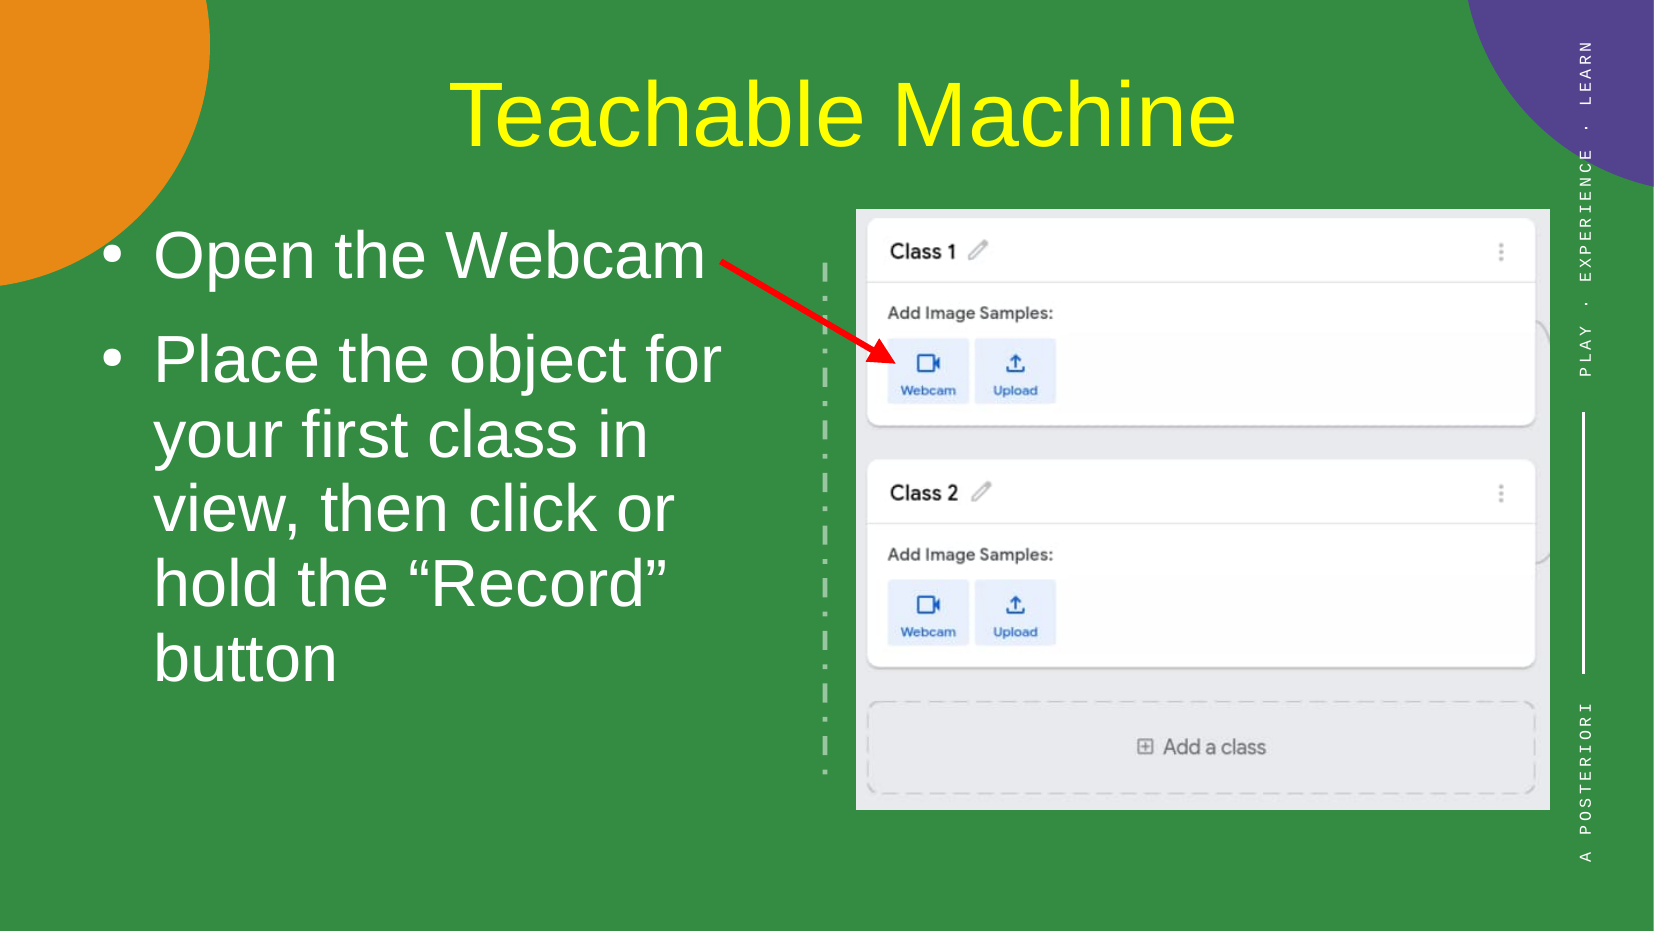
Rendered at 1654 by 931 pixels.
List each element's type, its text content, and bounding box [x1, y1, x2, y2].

picture [856, 209, 1550, 810]
title Teachable Machine [187, 37, 1501, 193]
list Open the Webcam Place the object for your first class in view, then click or hold the “Record” button [82, 217, 788, 758]
